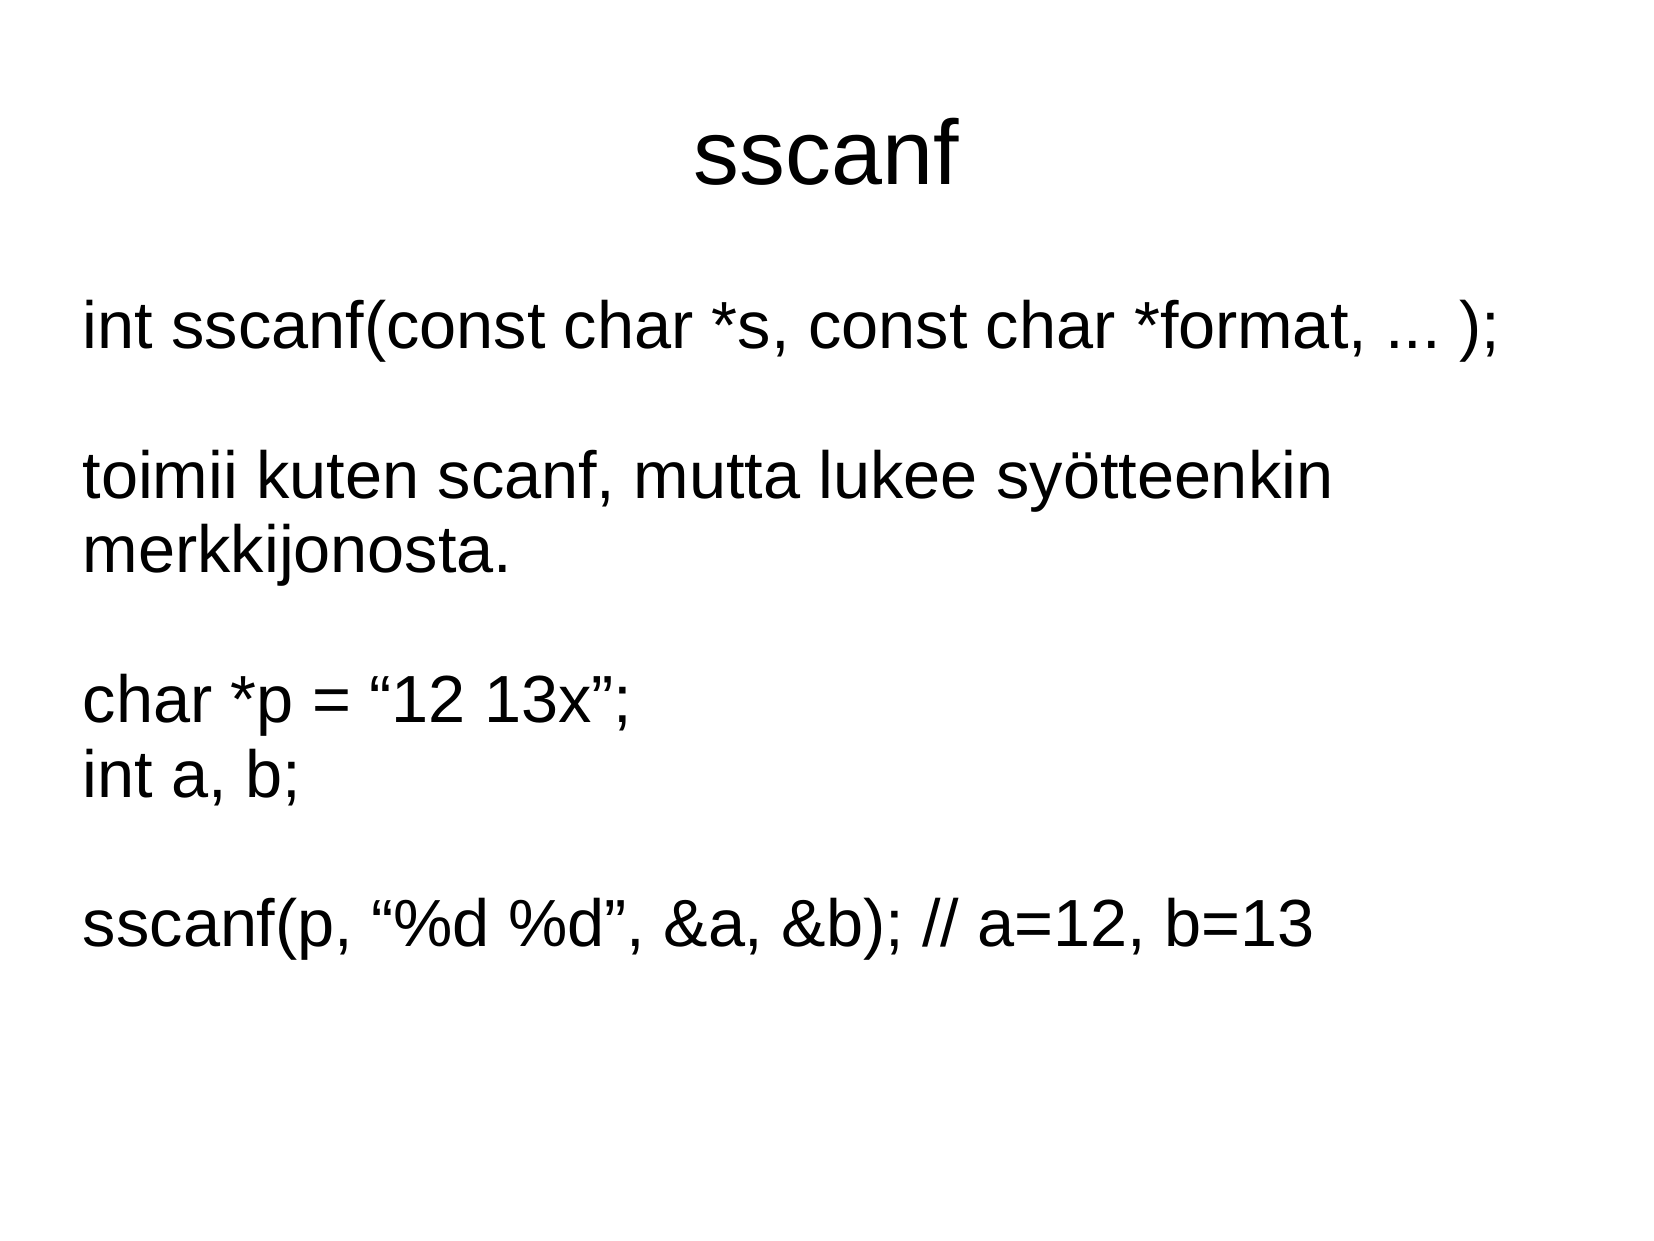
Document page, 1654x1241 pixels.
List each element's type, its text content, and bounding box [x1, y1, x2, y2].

subtitle int sscanf(const char *s, const char *format, ... ); toimii kuten scanf, mutta lukee syötteenkin merkkijonosta. char *p = “12 13x”; int a, b; sscanf(p, “%d %d”, &a, &b); // a=12, b=13 [82, 288, 1571, 1111]
title sscanf [82, 56, 1571, 250]
